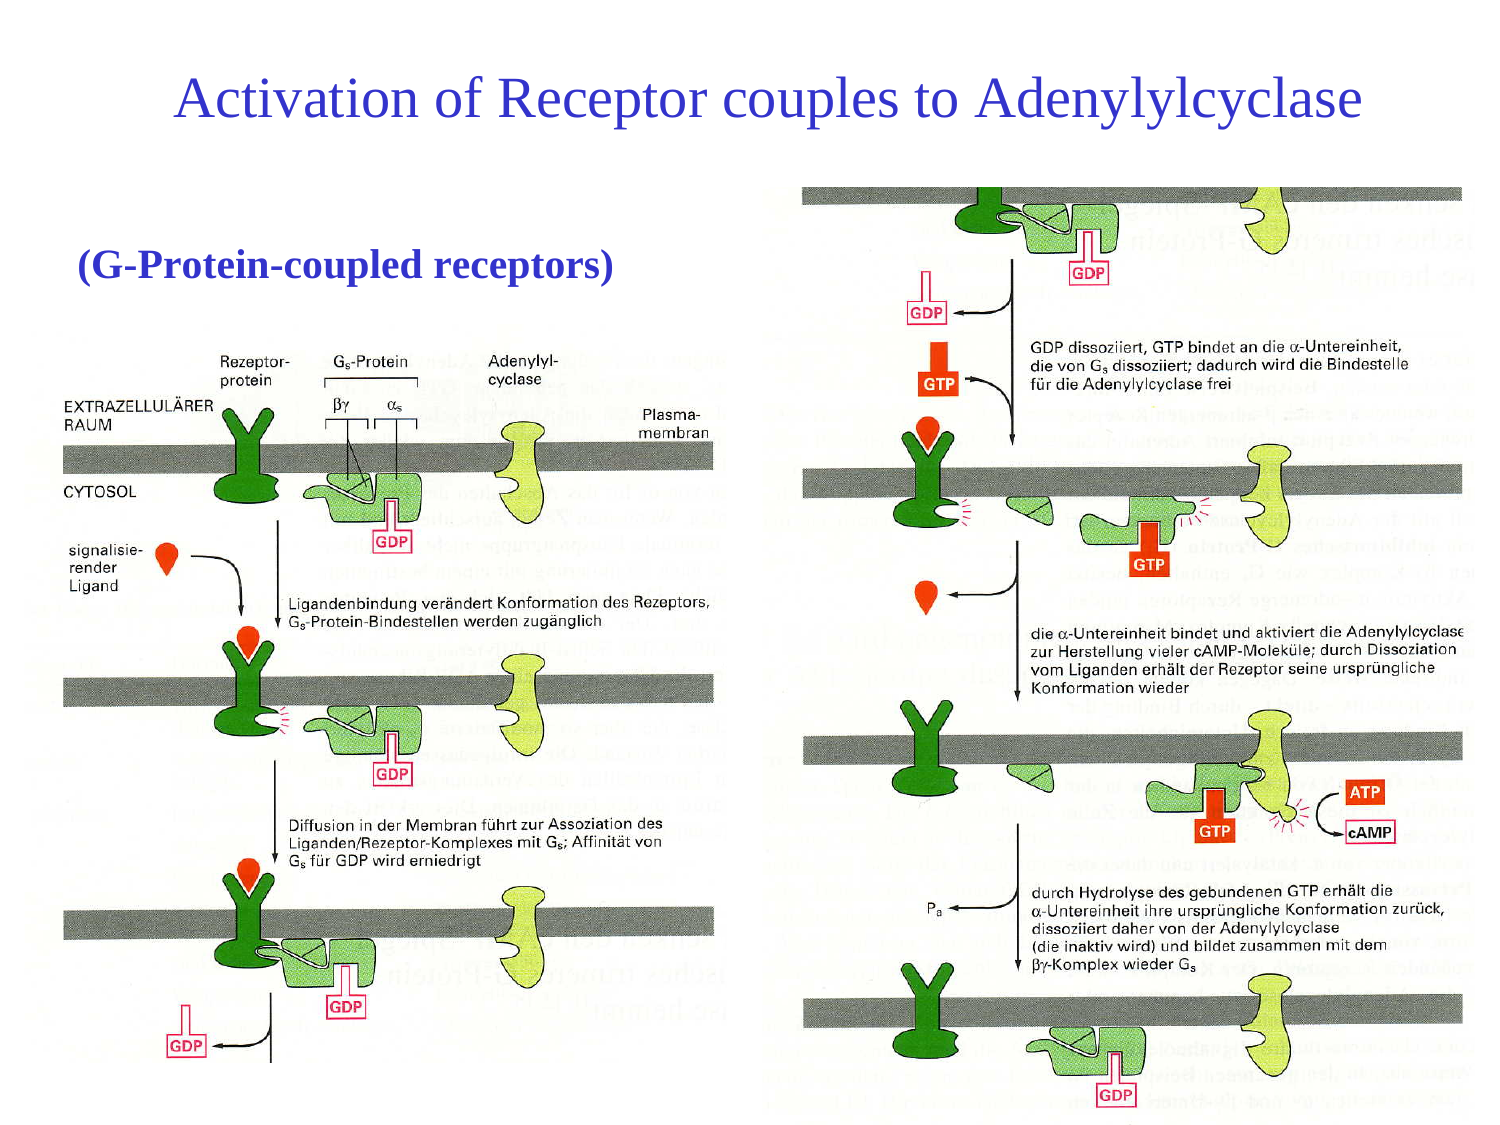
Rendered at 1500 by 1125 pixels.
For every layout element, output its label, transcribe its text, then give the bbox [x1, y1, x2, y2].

picture [24, 324, 727, 1063]
title Activation of Receptor couples to Adenylylcyclase [37, 0, 1500, 188]
picture [762, 187, 1475, 1125]
text_box (G-Protein-coupled receptors) [62, 228, 630, 295]
